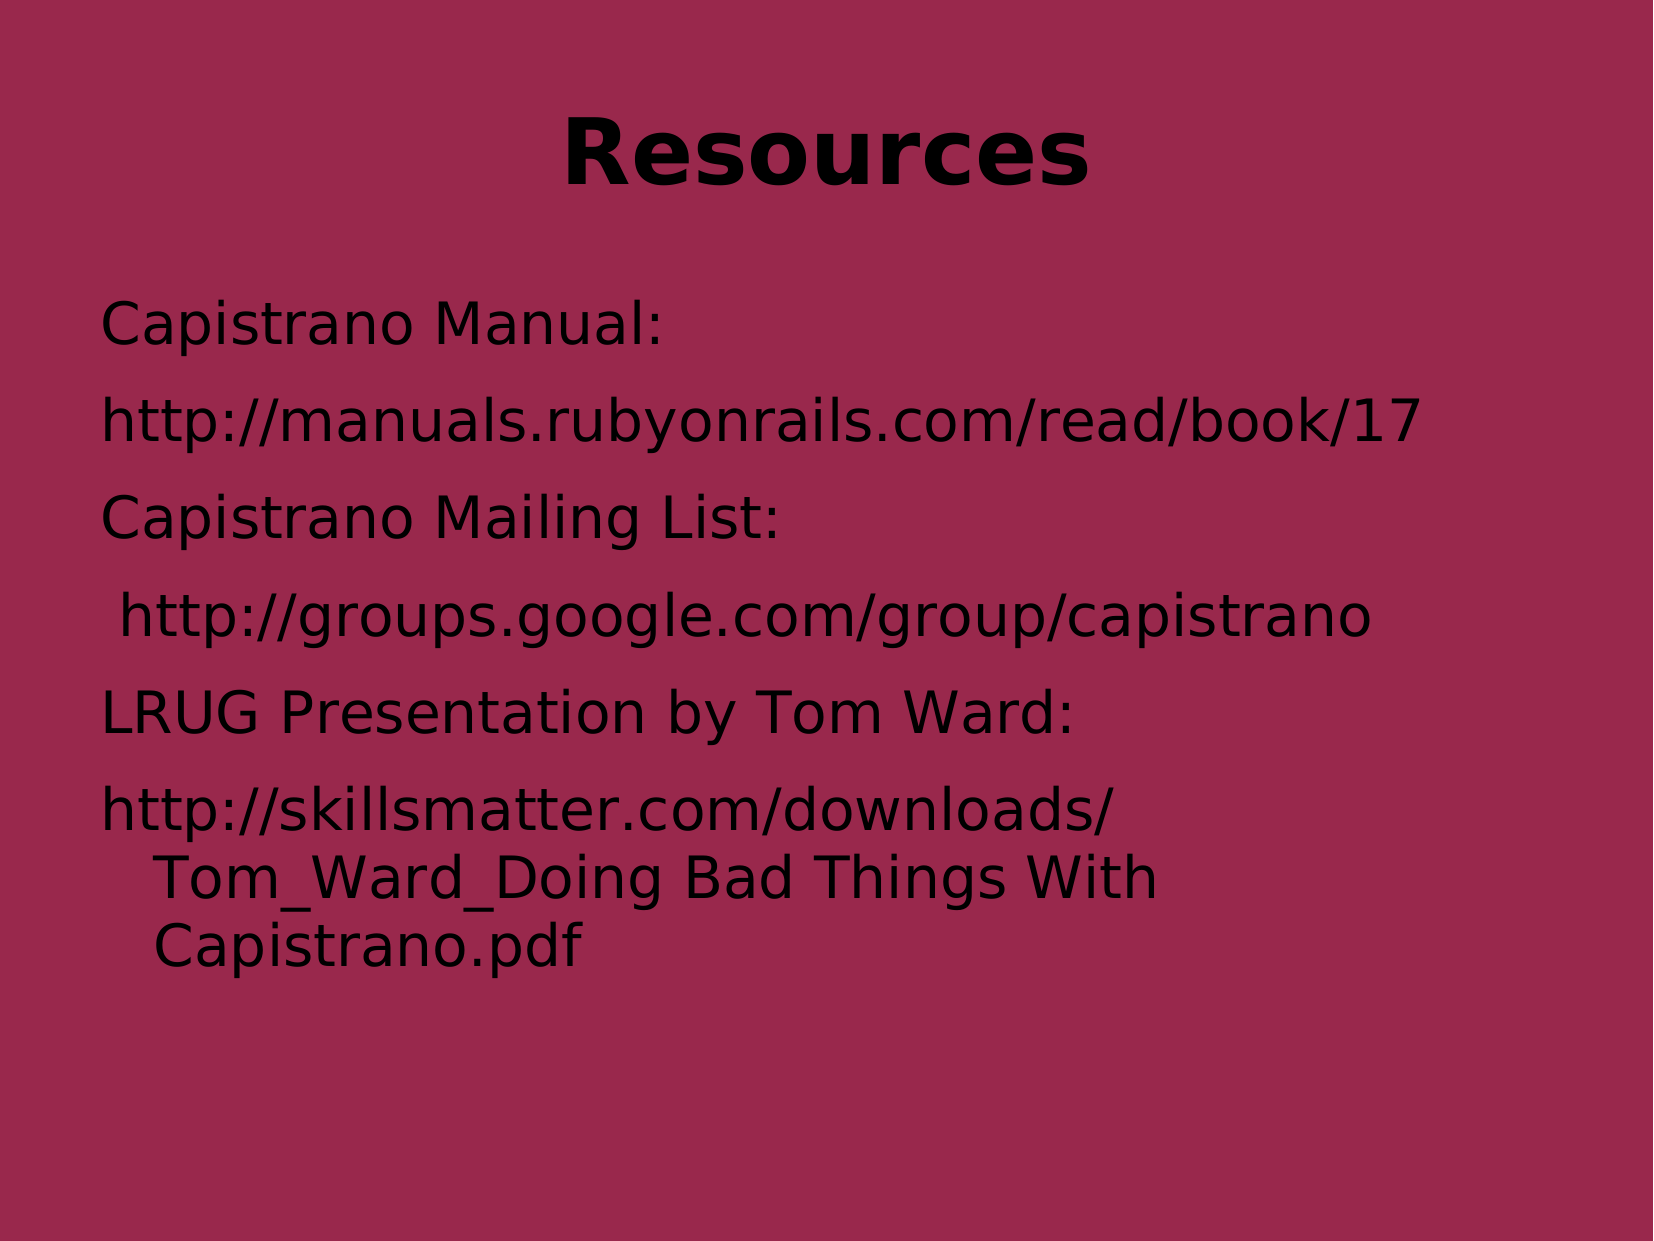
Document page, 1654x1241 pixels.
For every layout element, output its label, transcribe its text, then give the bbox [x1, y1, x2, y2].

list Capistrano Manual: http://manuals.rubyonrails.com/read/book/17 Capistrano Mailing List: http://groups.google.com/group/capistrano LRUG Presentation by Tom Ward: http://skillsmatter.com/downloads/Tom_Ward_Doing Bad Things With Capistrano.pdf [82, 290, 1571, 1095]
title Resources [82, 49, 1571, 257]
